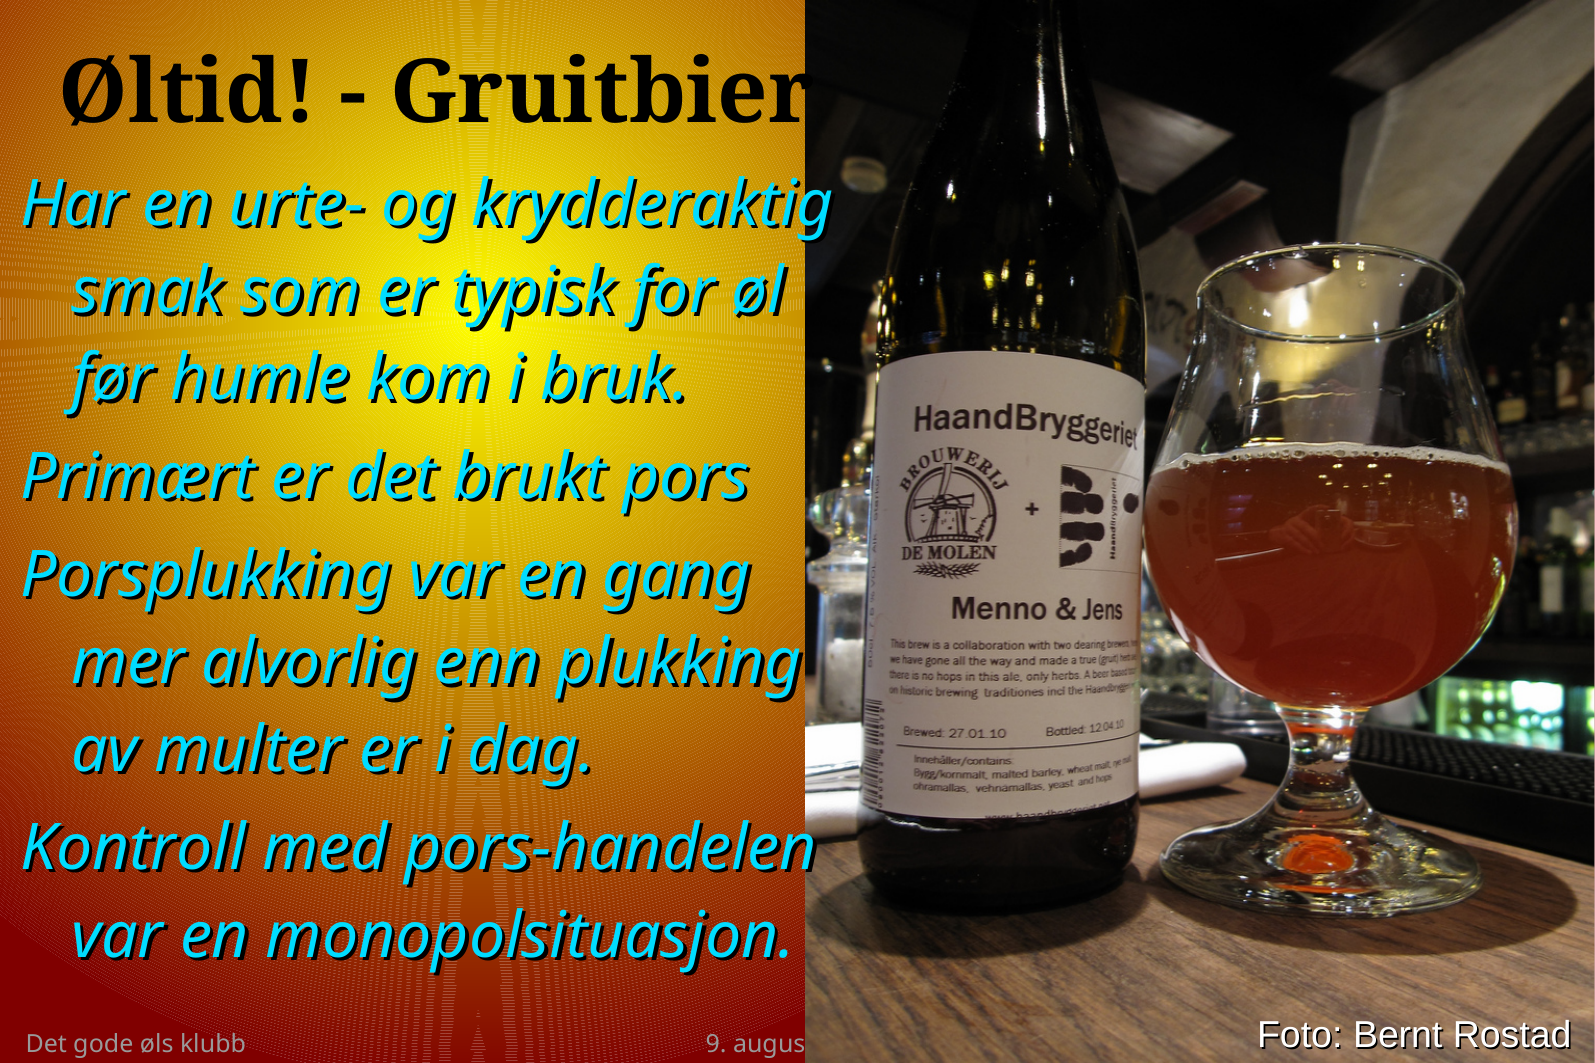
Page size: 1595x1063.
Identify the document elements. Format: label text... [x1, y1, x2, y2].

title Øltid! - Gruitbier [35, 28, 838, 156]
text_box Foto: Bernt Rostad [1242, 1006, 1587, 1063]
list Har en urte- og krydderaktig smak som er typisk for øl før humle kom i bruk. Primært er det brukt pors Porsplukking var en gang mer alvorlig enn plukking av multer er i dag. Kontroll med pors-handelen var en monopolsituasjon. [0, 156, 844, 952]
picture [805, 0, 1595, 1063]
